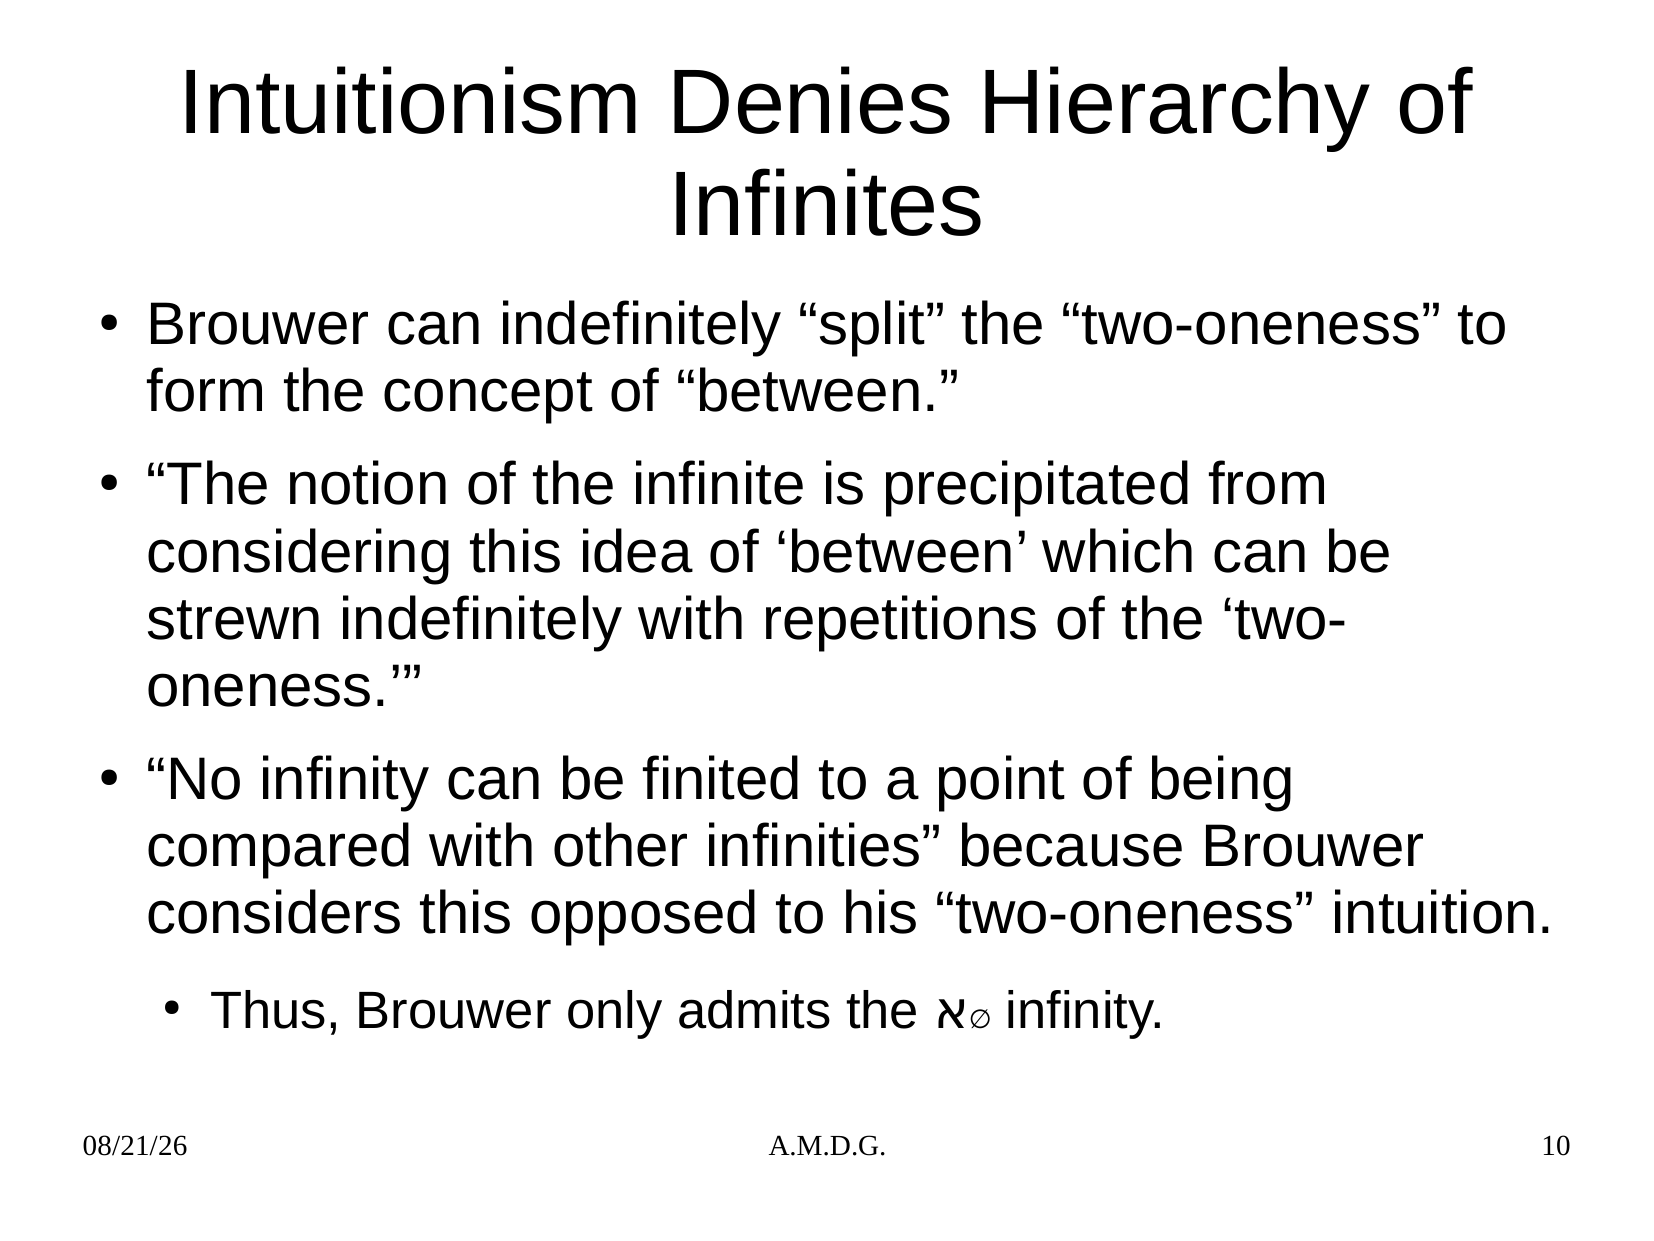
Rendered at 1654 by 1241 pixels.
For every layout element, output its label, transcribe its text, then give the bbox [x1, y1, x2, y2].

title Intuitionism Denies Hierarchy of Infinites [82, 49, 1571, 257]
list Brouwer can indefinitely “split” the “two-oneness” to form the concept of “between.” “The notion of the infinite is precipitated from considering this idea of ‘between’ which can be strewn indefinitely with repetitions of the ‘two-oneness.’” “No infinity can be finited to a point of being compared with other infinities” because Brouwer considers this opposed to his “two-oneness” intuition. Thus, Brouwer only admits the א∅ infinity. [82, 290, 1571, 1109]
